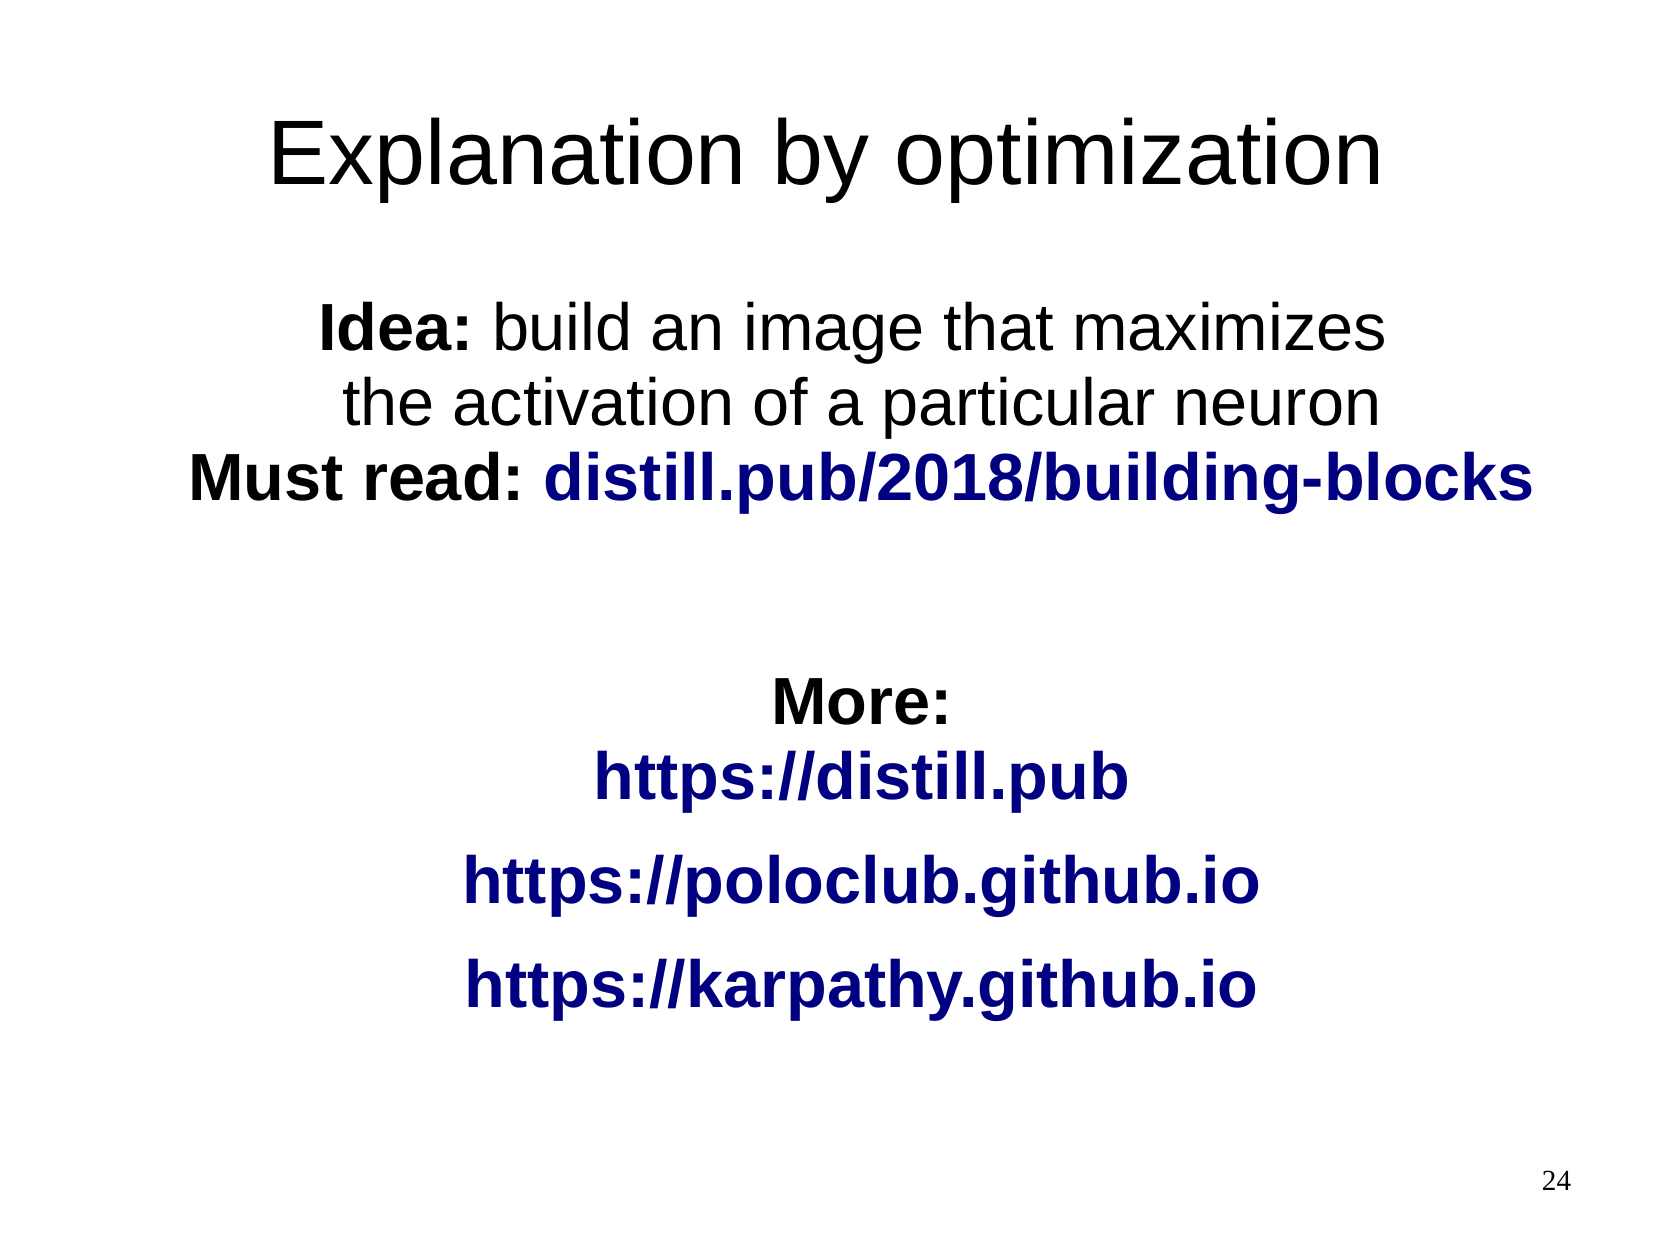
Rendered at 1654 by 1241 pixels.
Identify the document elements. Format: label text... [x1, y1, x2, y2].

list Idea: build an image that maximizes the activation of a particular neuron Must read: distill.pub/2018/building-blocks More: https://distill.pub https://poloclub.github.io https://karpathy.github.io [82, 290, 1571, 1125]
title Explanation by optimization [82, 49, 1571, 257]
